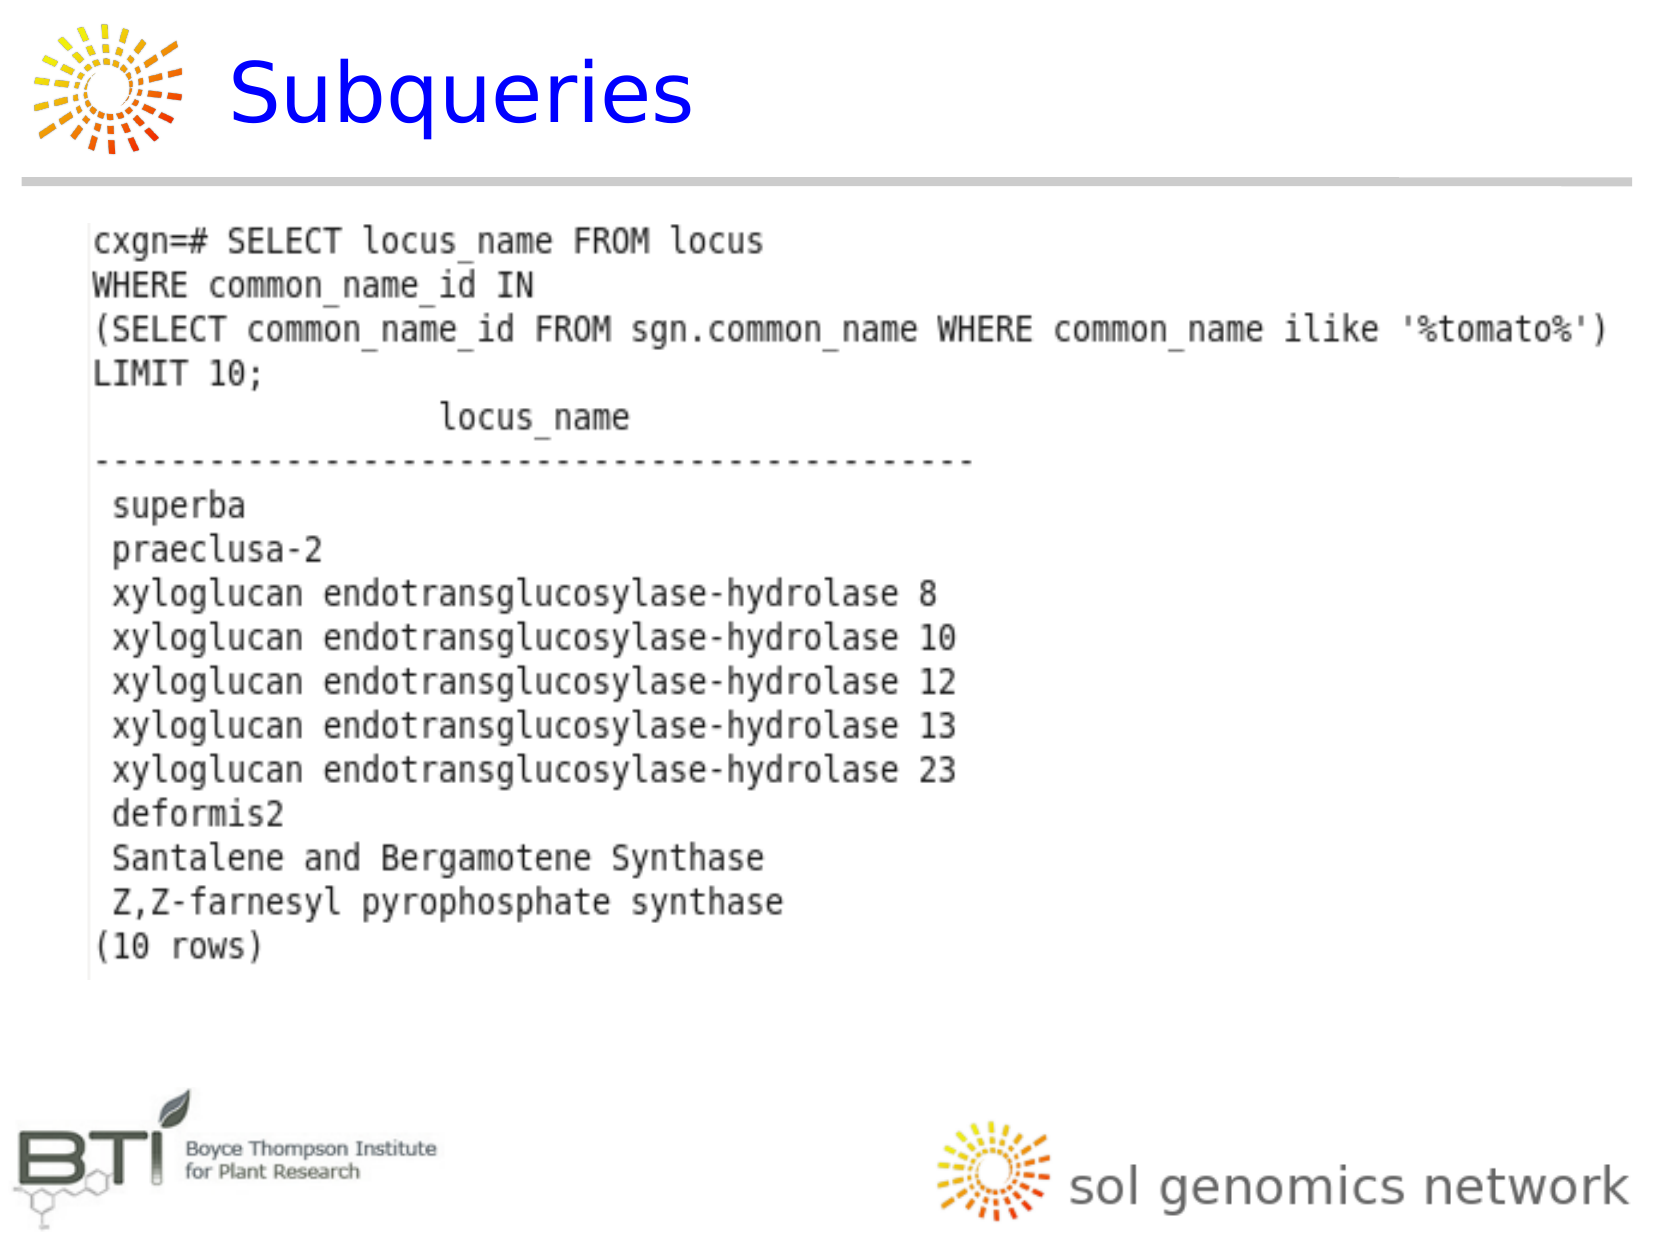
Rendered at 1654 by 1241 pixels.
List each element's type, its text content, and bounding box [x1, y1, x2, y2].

picture [32, 22, 184, 156]
text_box Subqueries [228, 46, 1623, 159]
picture [921, 1116, 1642, 1229]
picture [86, 223, 1625, 980]
picture [8, 1087, 451, 1234]
